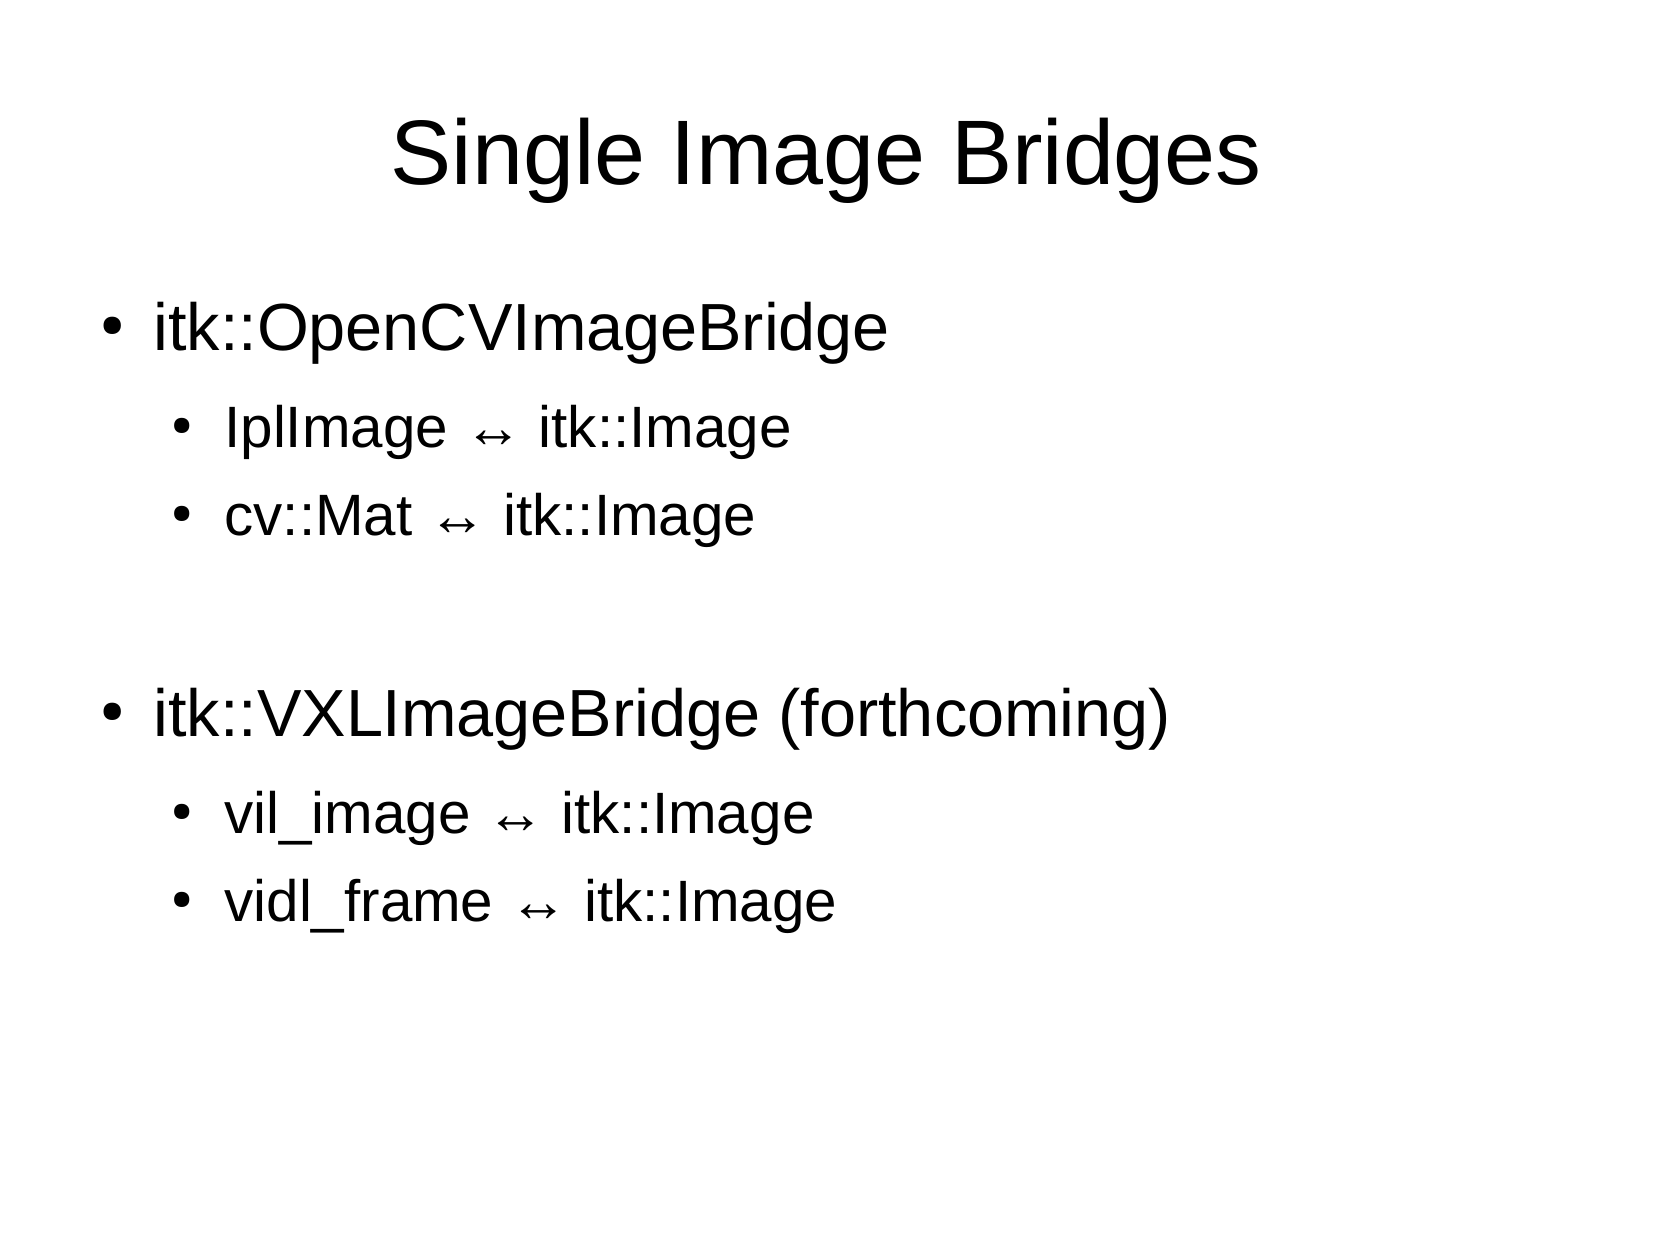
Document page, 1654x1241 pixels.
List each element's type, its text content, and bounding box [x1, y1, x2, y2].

list itk::OpenCVImageBridge IplImage ↔ itk::Image cv::Mat ↔ itk::Image itk::VXLImageBridge (forthcoming) vil_image ↔ itk::Image vidl_frame ↔ itk::Image [82, 290, 1571, 1109]
title Single Image Bridges [82, 49, 1571, 257]
